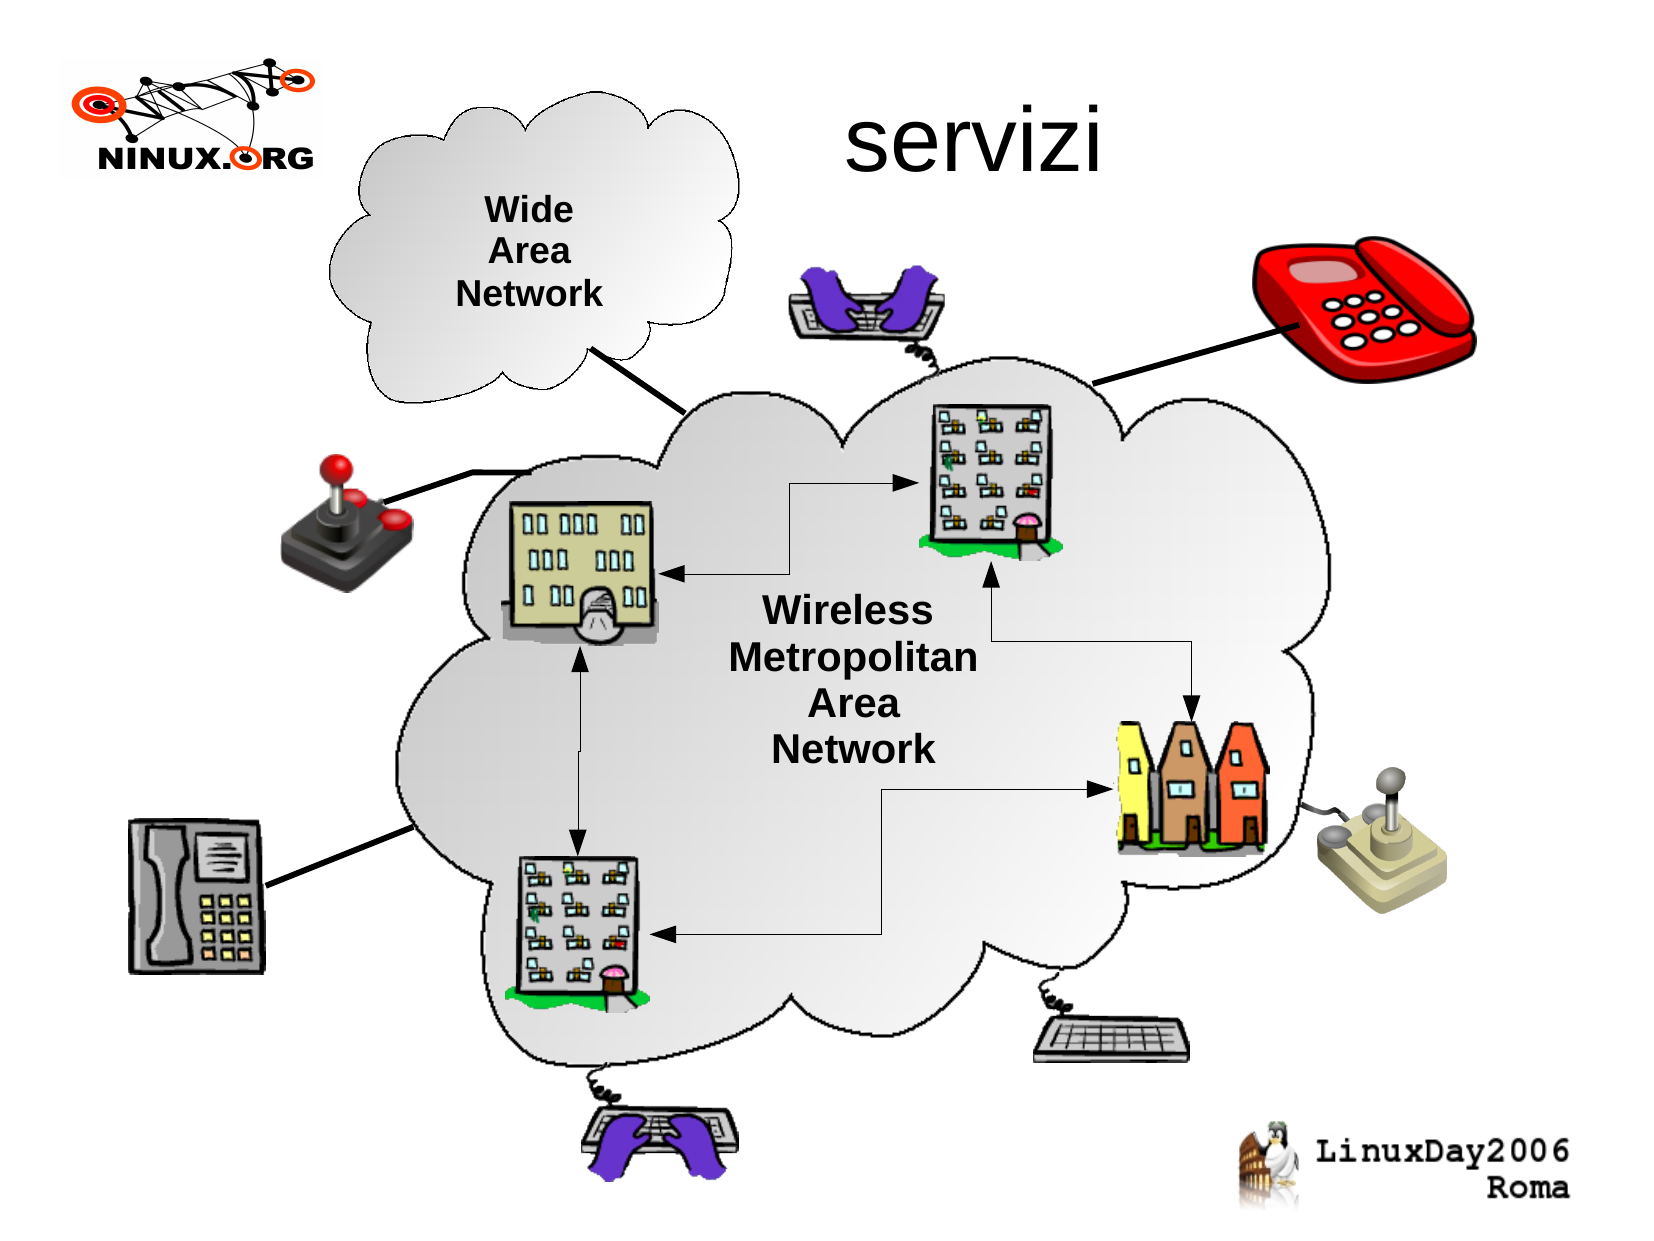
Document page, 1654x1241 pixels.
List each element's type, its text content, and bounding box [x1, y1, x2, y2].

title servizi [383, 43, 1565, 237]
picture [59, 58, 1477, 1182]
picture [128, 818, 266, 975]
picture [1234, 1121, 1589, 1211]
